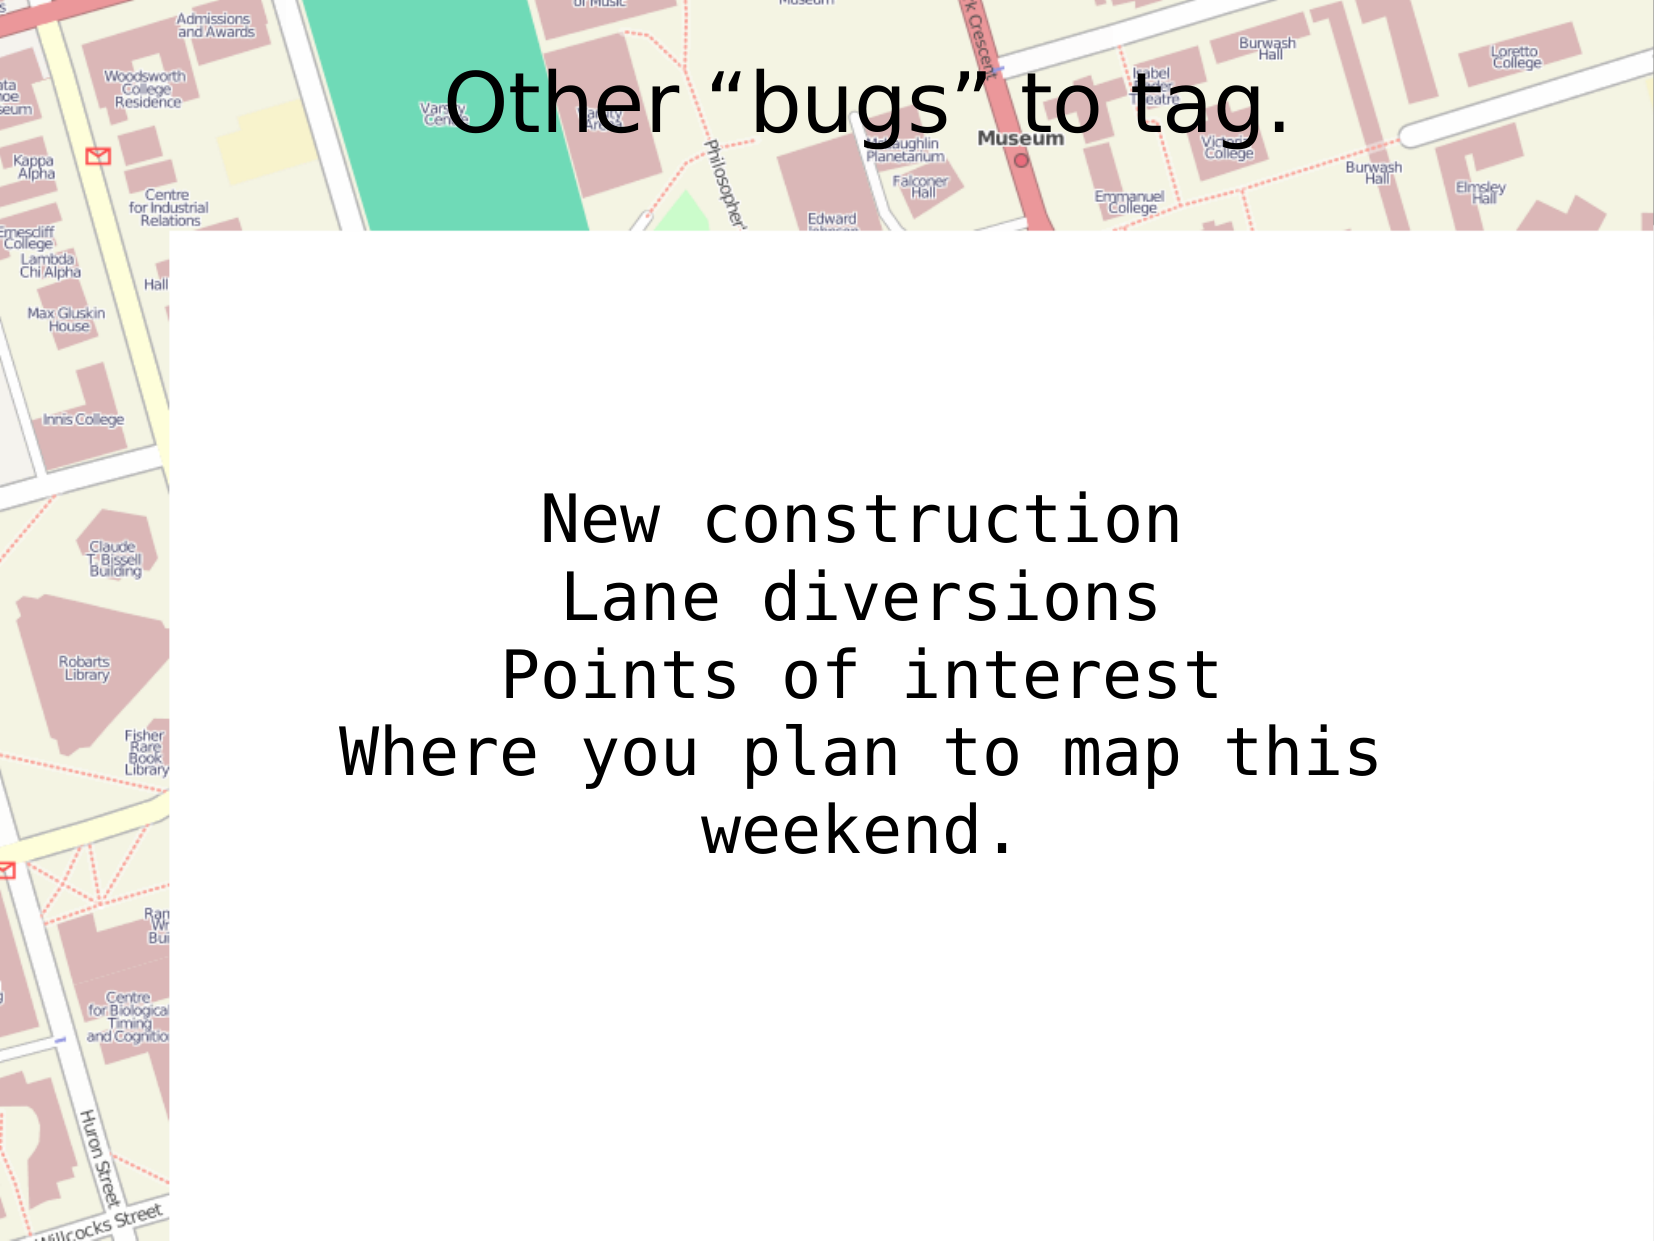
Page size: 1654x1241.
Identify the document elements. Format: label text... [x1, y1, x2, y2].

picture [0, 0, 1654, 1241]
subtitle New construction Lane diversions Points of interest Where you plan to map this weekend. [187, 344, 1538, 1006]
title Other “bugs” to tag. [124, 0, 1613, 208]
